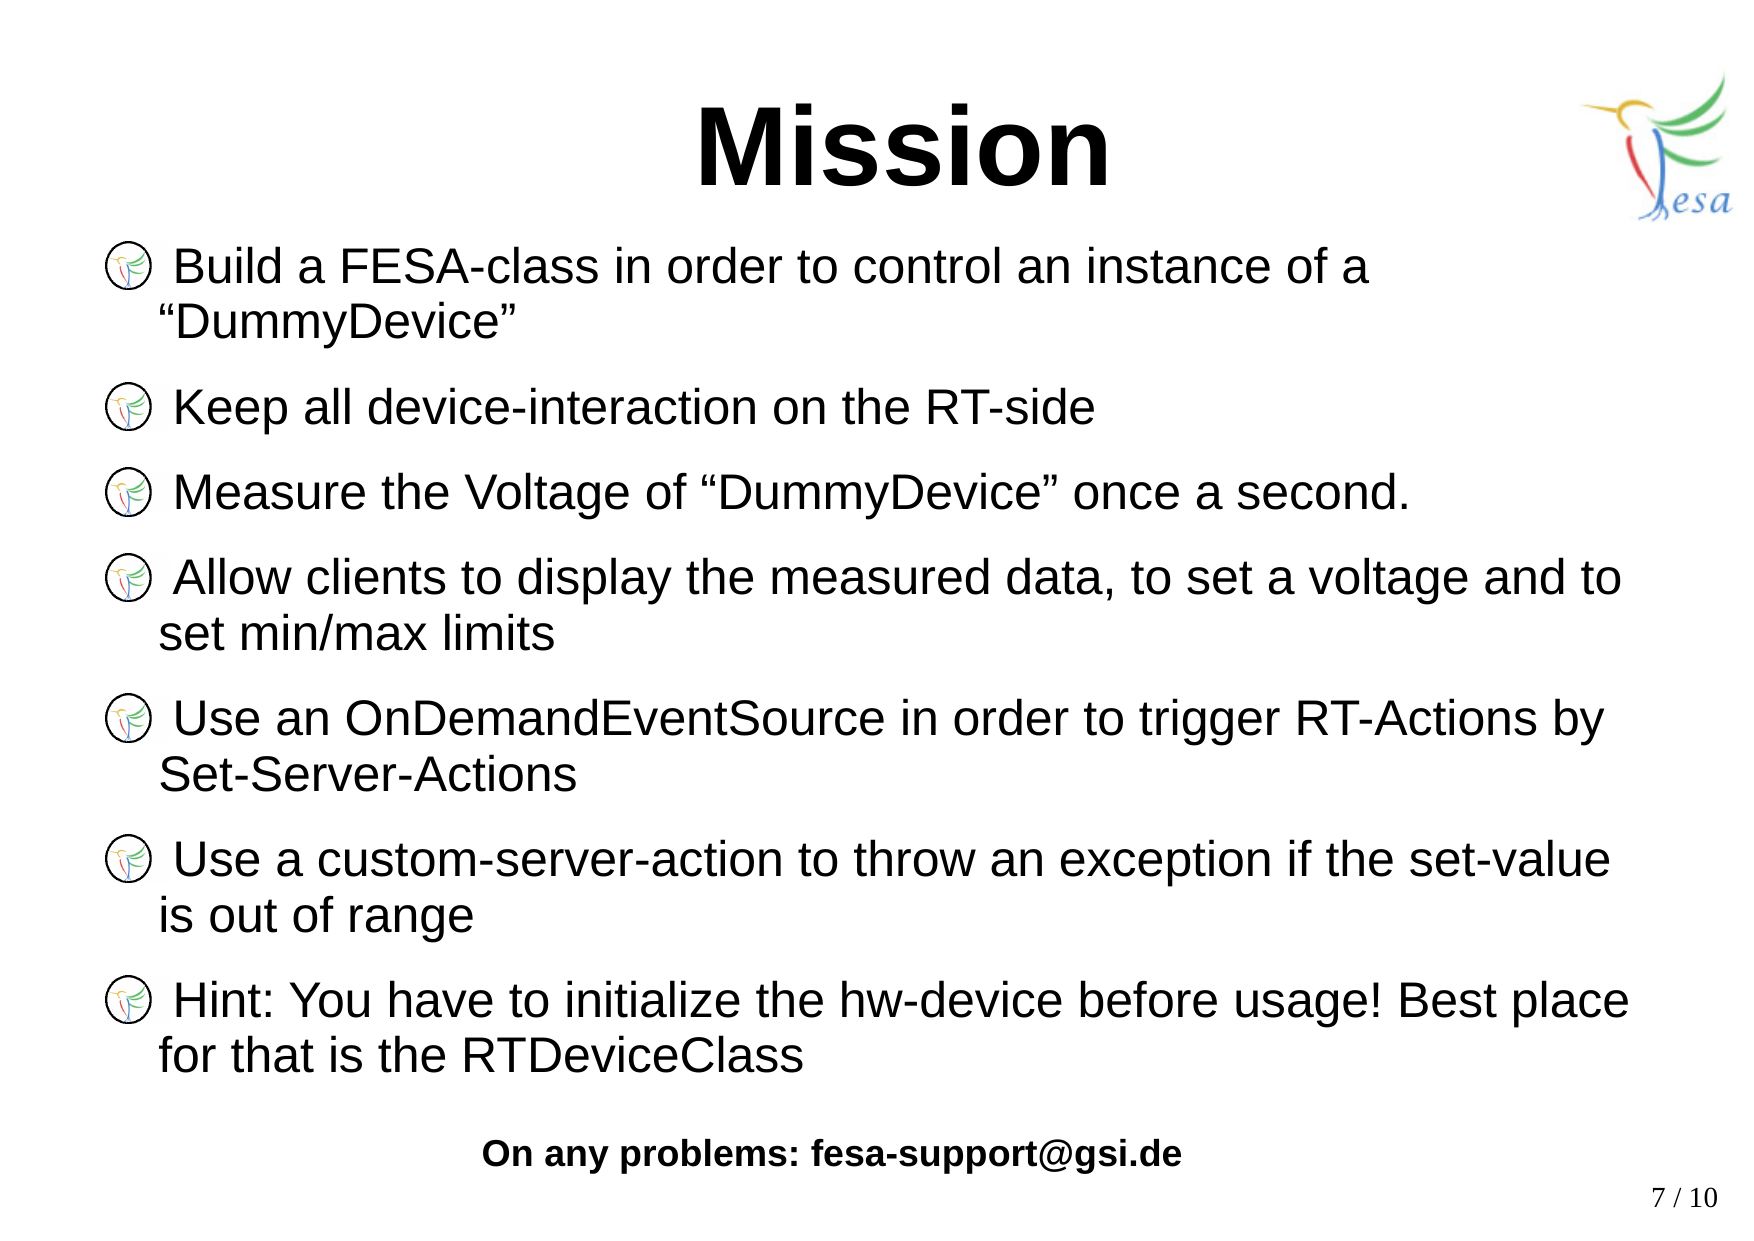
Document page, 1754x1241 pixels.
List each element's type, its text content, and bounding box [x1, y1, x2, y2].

text_box On any problems: fesa-support@gsi.de [466, 1125, 1198, 1184]
picture [1579, 64, 1736, 222]
list Mission Build a FESA-class in order to control an instance of a “DummyDevice” Keep all device-interaction on the RT-side Measure the Voltage of “DummyDevice” once a second. Allow clients to display the measured data, to set a voltage and to set min/max limits Use an OnDemandEventSource in order to trigger RT-Actions by Set-Server-Actions Use a custom-server-action to throw an exception if the set-value is out of range Hint: You have to initialize the hw-device before usage! Best place for that is the RTDeviceClass [87, 83, 1636, 1096]
